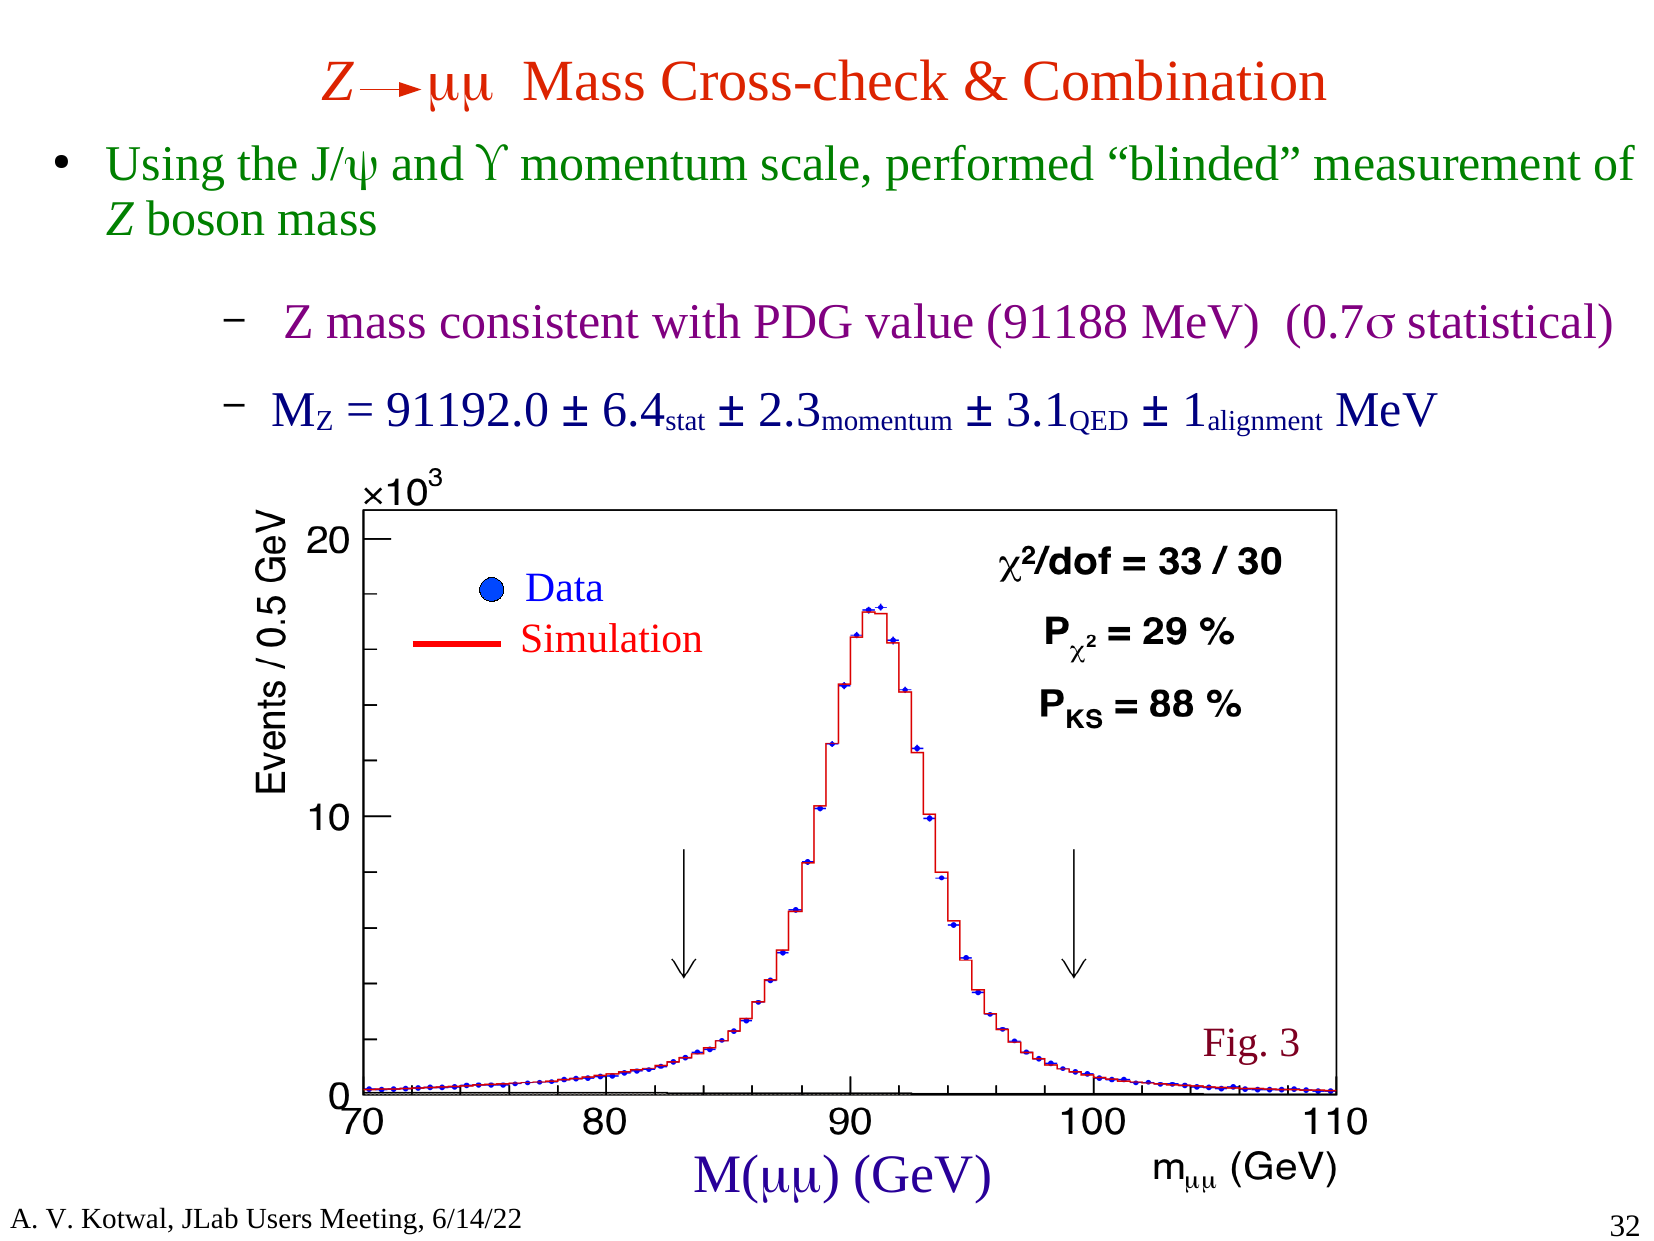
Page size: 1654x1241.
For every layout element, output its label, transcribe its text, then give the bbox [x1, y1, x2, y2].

text_box M(μμ) (GeV) [693, 1143, 1035, 1223]
picture [201, 459, 1384, 1204]
text_box Simulation [520, 615, 765, 682]
list Using the J/ψ and ϒ momentum scale, performed “blinded” measurement of Z boson mass Z mass consistent with PDG value (91188 MeV) (0.7σ statistical) MZ = 91192.0 ± 6.4stat ± 2.3momentum ± 3.1QED ± 1alignment MeV [35, 136, 1648, 548]
text_box Fig. 3 [1202, 1019, 1301, 1066]
title Z μμ Mass Cross-check & Combination [121, 26, 1529, 136]
text_box Data [525, 564, 635, 615]
text_box [479, 577, 504, 602]
